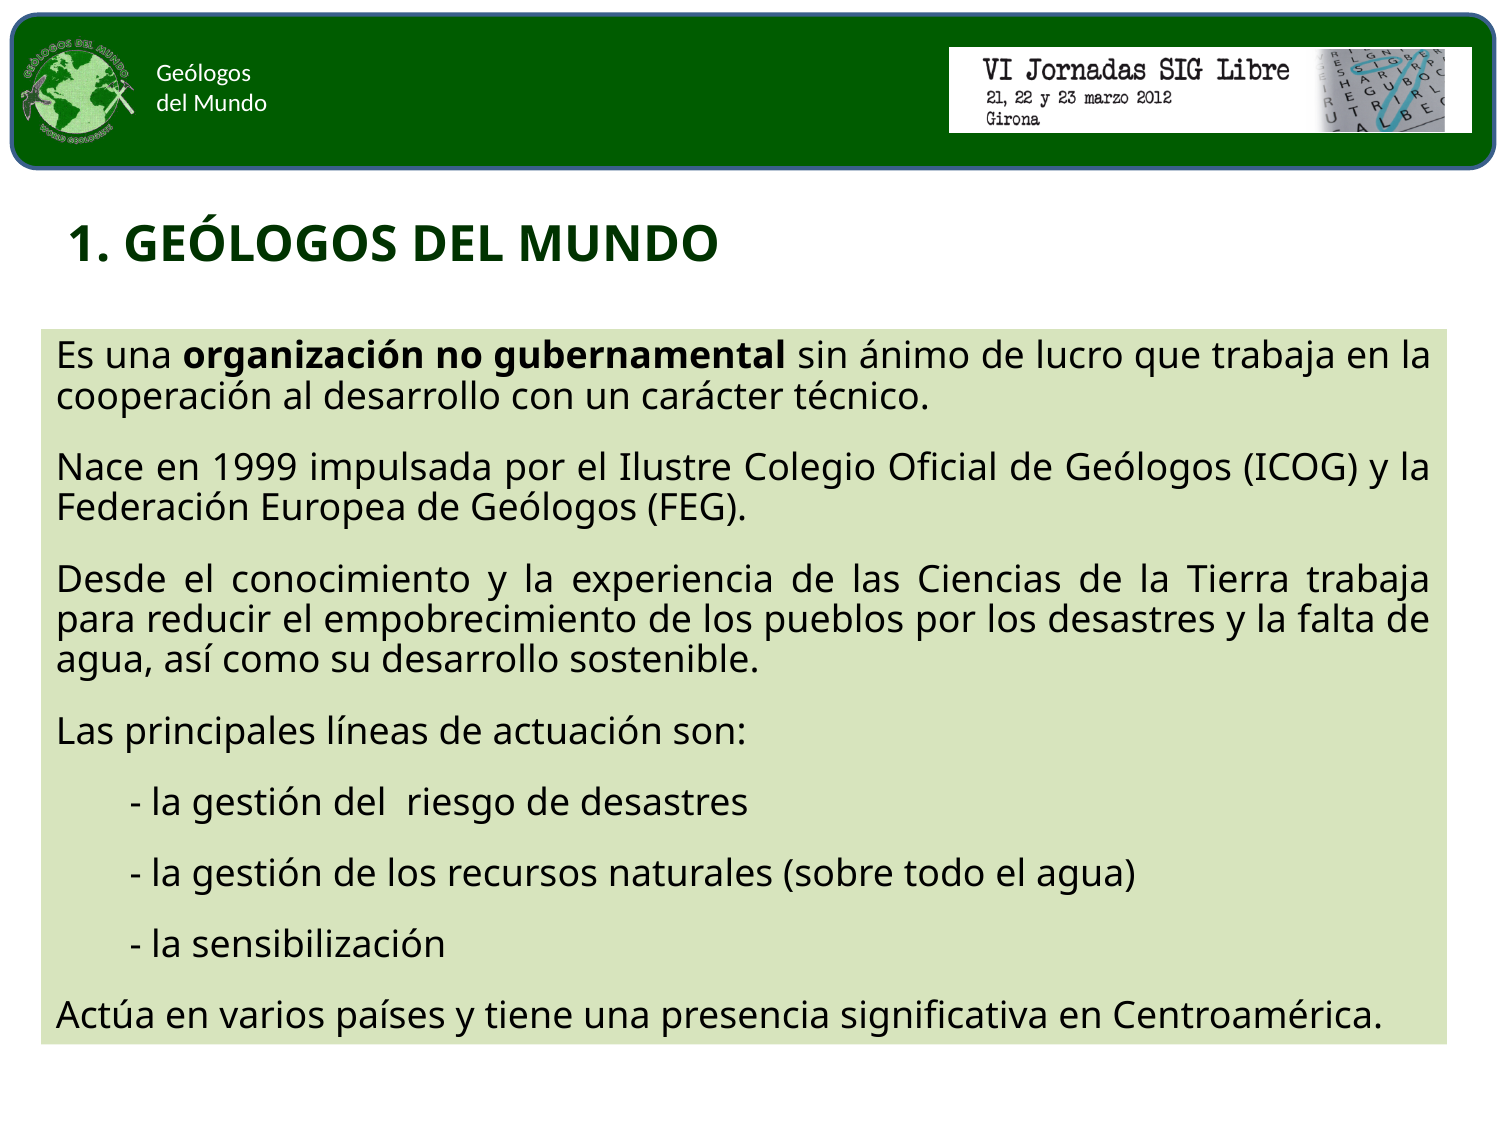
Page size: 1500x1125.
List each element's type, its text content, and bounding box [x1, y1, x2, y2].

text_box [11, 14, 1495, 169]
text_box Geólogos del Mundo [141, 49, 361, 125]
picture [950, 49, 1471, 132]
text_box 1. GEÓLOGOS DEL MUNDO [53, 203, 857, 279]
picture [19, 36, 136, 145]
text_box Es una organización no gubernamental sin ánimo de lucro que trabaja en la cooperación al desarrollo con un carácter técnico. Nace en 1999 impulsada por el Ilustre Colegio Oficial de Geólogos (ICOG) y la Federación Europea de Geólogos (FEG). Desde el conocimiento y la experiencia de las Ciencias de la Tierra trabaja para reducir el empobrecimiento de los pueblos por los desastres y la falta de agua, así como su desarrollo sostenible. Las principales líneas de actuación son: - la gestión del riesgo de desastres - la gestión de los recursos naturales (sobre todo el agua) - la sensibilización Actúa en varios países y tiene una presencia significativa en Centroamérica. [41, 329, 1447, 1045]
